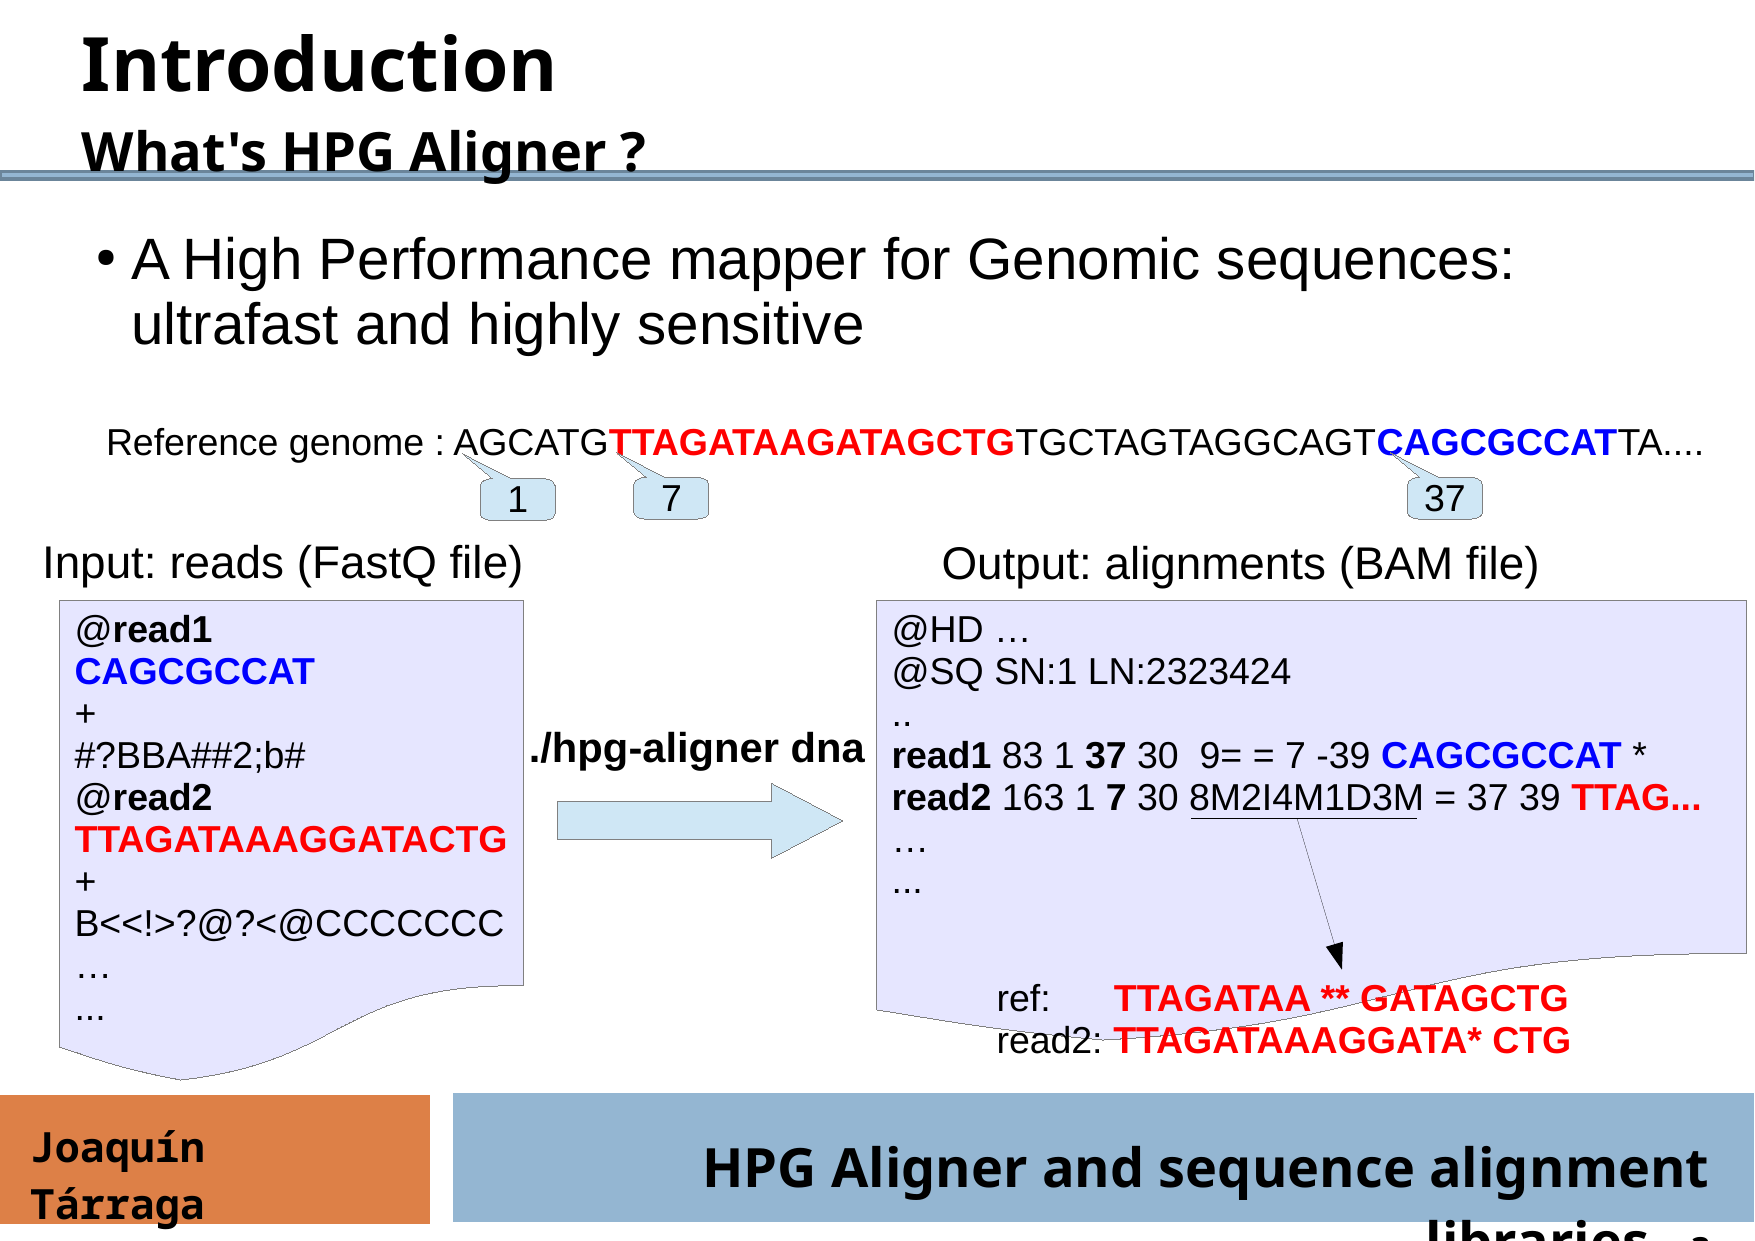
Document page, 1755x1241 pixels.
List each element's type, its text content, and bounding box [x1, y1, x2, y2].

text_box Input: reads (FastQ file) [1, 529, 539, 596]
text_box 37 [1390, 452, 1483, 520]
text_box [508, 171, 1754, 179]
text_box [59, 1036, 325, 1081]
text_box HPG Aligner and sequence alignment libraries 3 [480, 1122, 1726, 1239]
text_box ./hpg-aligner dna [514, 717, 880, 779]
text_box [0, 171, 502, 179]
text_box [876, 926, 1340, 1027]
text_box Output: alignments (BAM file) [926, 530, 1633, 597]
text_box [557, 783, 843, 859]
text_box 7 [616, 452, 709, 520]
text_box @HD … @SQ SN:1 LN:2323424 .. read1 83 1 37 30 9= = 7 -39 CAGCGCCAT * read2 163 1 7 30 8M2I4M1D3M = 37 39 TTAG... … ... [876, 600, 1747, 926]
text_box A High Performance mapper for Genomic sequences: ultrafast and highly sensitive [80, 219, 1671, 364]
text_box Reference genome : AGCATGTTAGATAAGATAGCTGTGCTAGTAGGCAGTCAGCGCCATTA.... [91, 414, 1722, 471]
text_box @read1 CAGCGCCAT + #?BBA##2;b# @read2 TTAGATAAAGGATACTG + B<<!>?@?<@CCCCCCC … ... [59, 600, 524, 1036]
text_box Introduction What's HPG Aligner ? [67, 3, 1688, 168]
text_box 1 [462, 453, 556, 521]
text_box Joaquín Tárraga jtarraga@cipf.es [15, 1110, 406, 1221]
text_box ref: TTAGATAA ** GATAGCTG read2: TTAGATAAAGGATA* CTG [981, 969, 1640, 1069]
text_box [1330, 926, 1747, 969]
